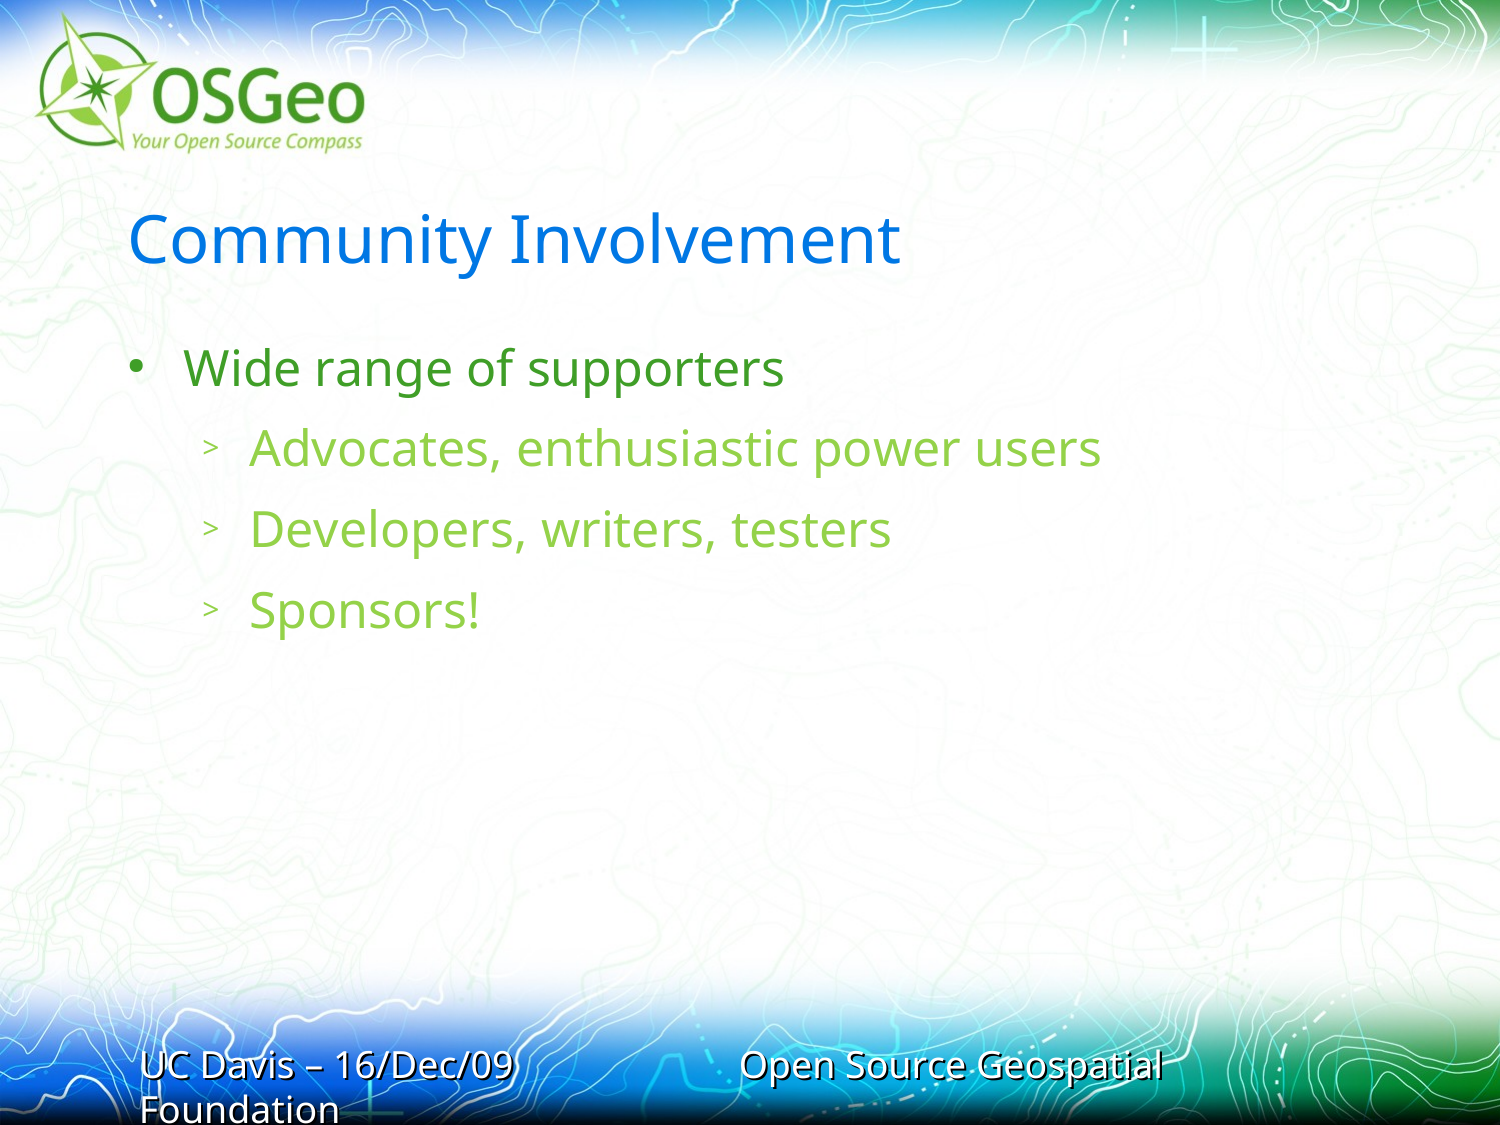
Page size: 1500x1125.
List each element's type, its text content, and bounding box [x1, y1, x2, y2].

list Wide range of supporters Advocates, enthusiastic power users Developers, writers, testers Sponsors! [112, 324, 1388, 1068]
picture [234, 1107, 244, 1121]
title Community Involvement [112, 187, 1388, 288]
picture [325, 1107, 336, 1125]
picture [212, 1107, 223, 1125]
picture [301, 1107, 311, 1121]
picture [257, 1115, 265, 1121]
picture [0, 0, 1500, 1125]
picture [165, 1107, 175, 1121]
